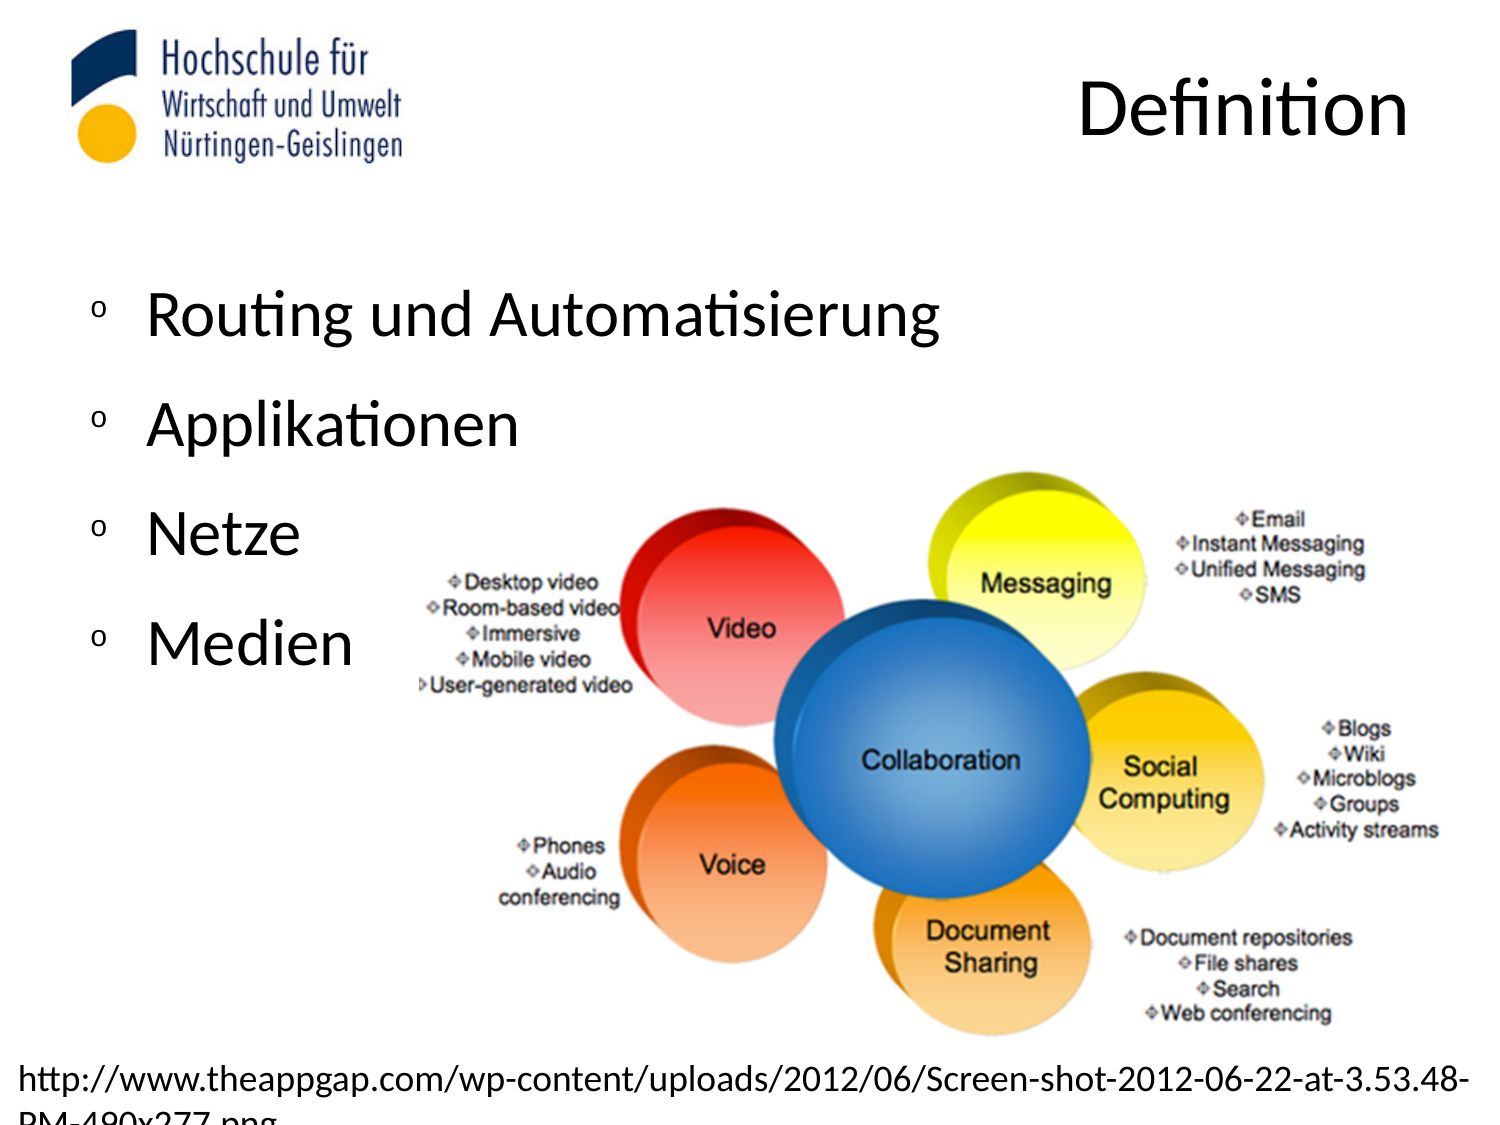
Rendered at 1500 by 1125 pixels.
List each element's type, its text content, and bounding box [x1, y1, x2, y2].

picture [419, 456, 1455, 1043]
footer http://www.theappgap.com/wp-content/uploads/2012/06/Screen-shot-2012-06-22-at-3.53.48-PM-490x277.png [3, 1046, 1500, 1107]
picture [3, 19, 472, 176]
title Definition [75, 45, 1425, 233]
list Routing und Automatisierung Applikationen Netze Medien [75, 262, 1425, 1005]
